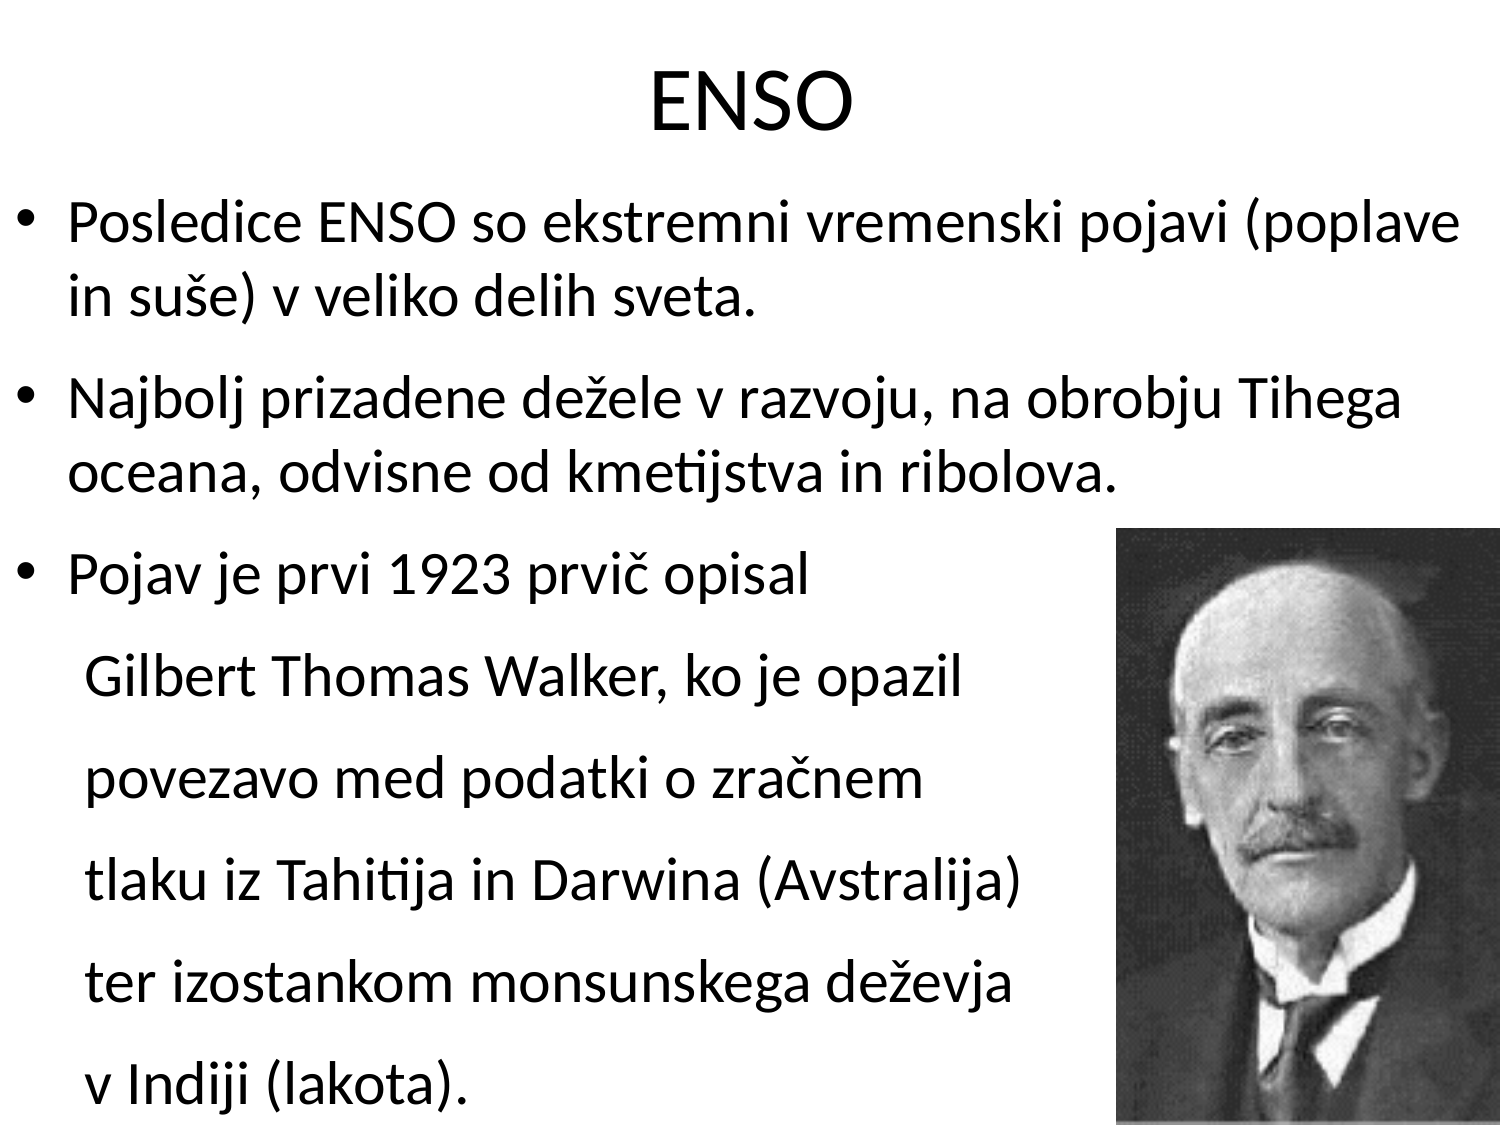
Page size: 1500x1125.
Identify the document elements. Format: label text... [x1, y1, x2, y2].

picture [1116, 528, 1500, 1125]
title ENSO [76, 0, 1427, 172]
list Posledice ENSO so ekstremni vremenski pojavi (poplave in suše) v veliko delih sveta. Najbolj prizadene dežele v razvoju, na obrobju Tihega oceana, odvisne od kmetijstva in ribolova. Pojav je prvi 1923 prvič opisal Gilbert Thomas Walker, ko je opazil povezavo med podatki o zračnem tlaku iz Tahitija in Darwina (Avstralija) ter izostankom monsunskega deževja v Indiji (lakota). [0, 172, 1500, 1125]
